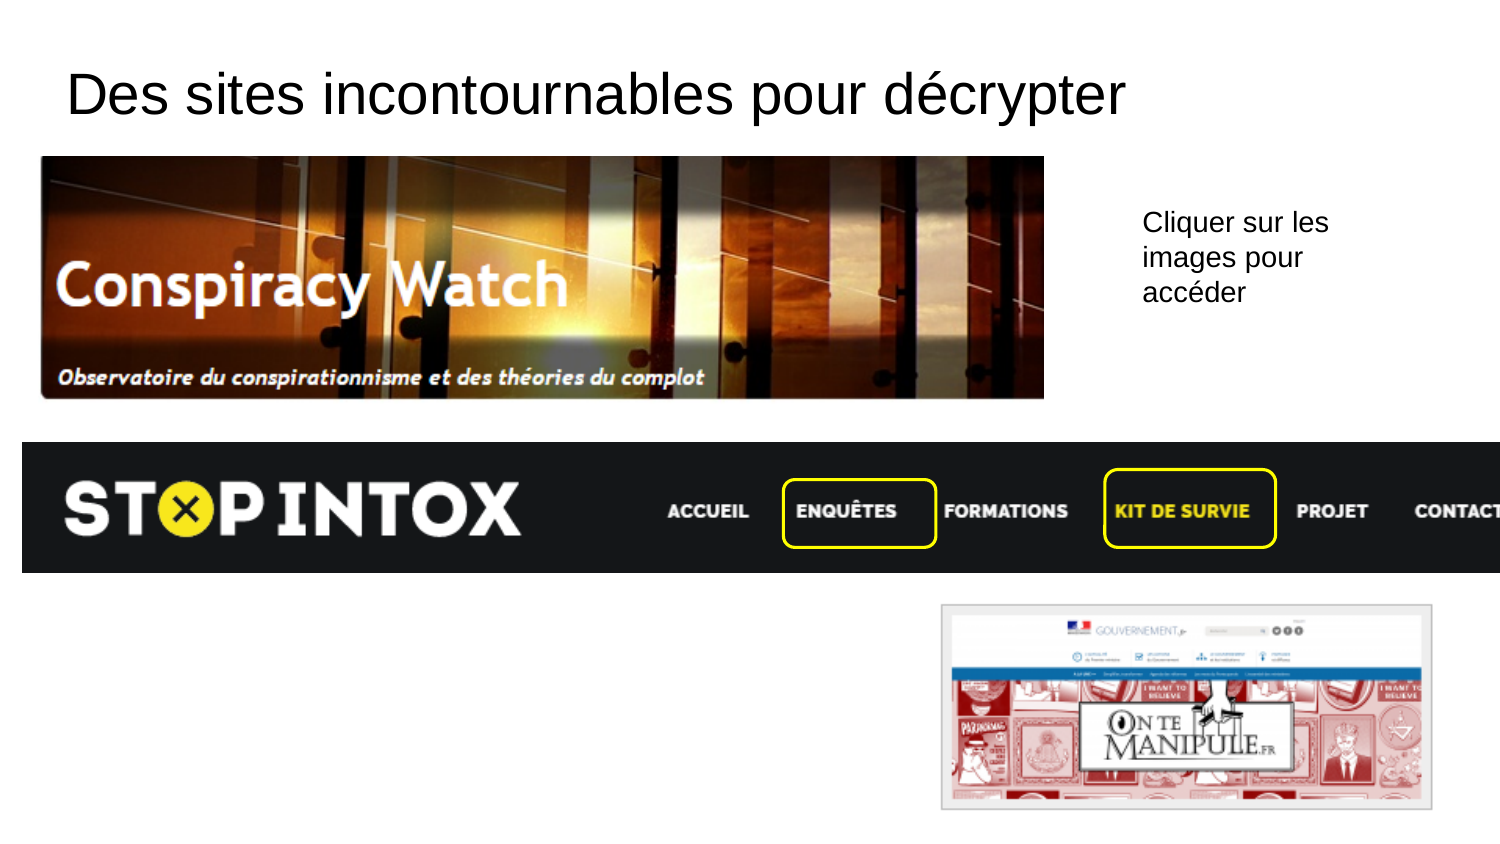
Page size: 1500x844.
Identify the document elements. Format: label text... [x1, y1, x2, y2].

picture [935, 595, 1439, 815]
picture [38, 156, 1044, 404]
text_box Cliquer sur les images pour accéder [1127, 188, 1407, 324]
title Des sites incontournables pour décrypter [51, 41, 1449, 136]
picture [22, 442, 1500, 573]
